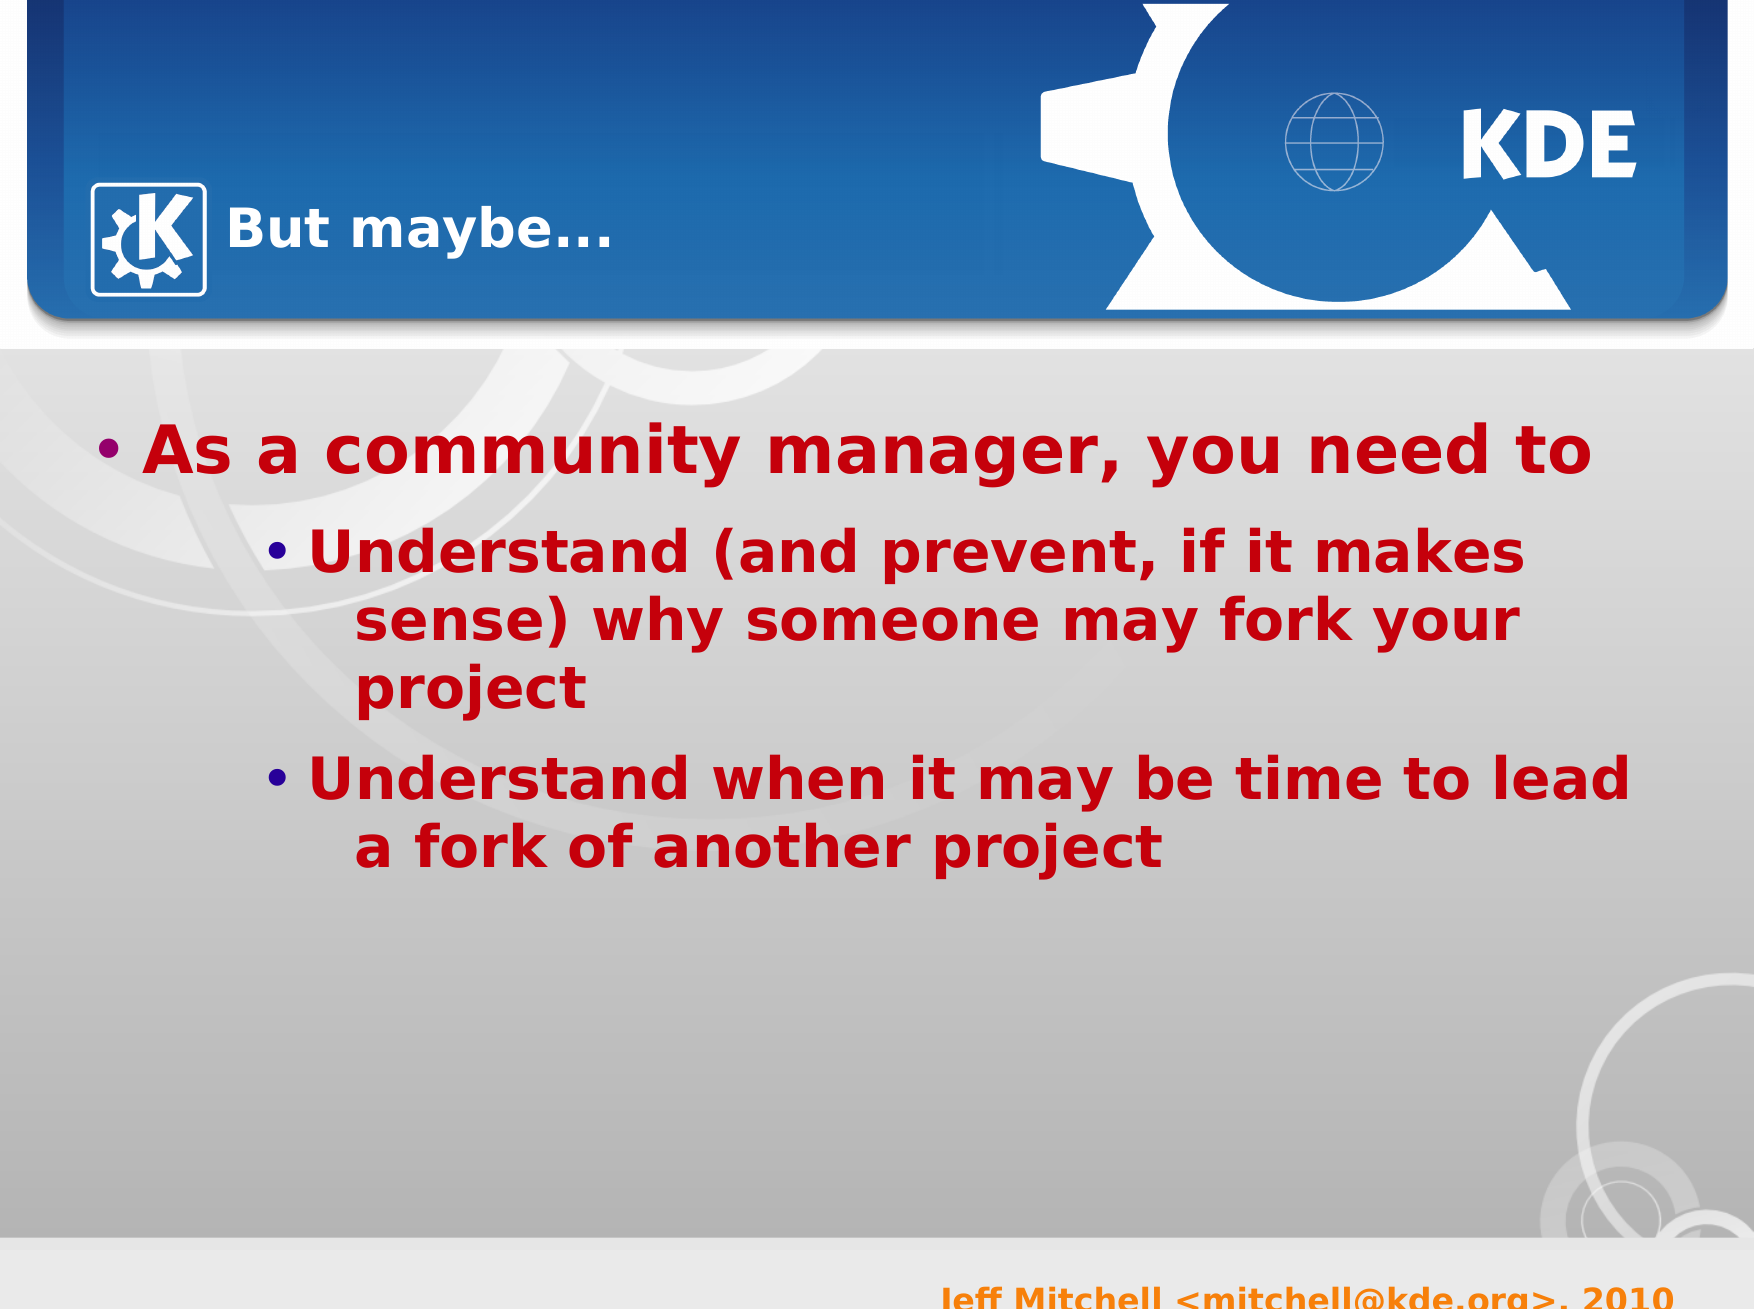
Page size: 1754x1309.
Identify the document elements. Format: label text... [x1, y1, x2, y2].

list As a community manager, you need to Understand (and prevent, if it makes sense) why someone may fork your project Understand when it may be time to lead a fork of another project [71, 411, 1651, 1148]
picture [0, 0, 1754, 1237]
title But maybe... [225, 194, 1126, 264]
